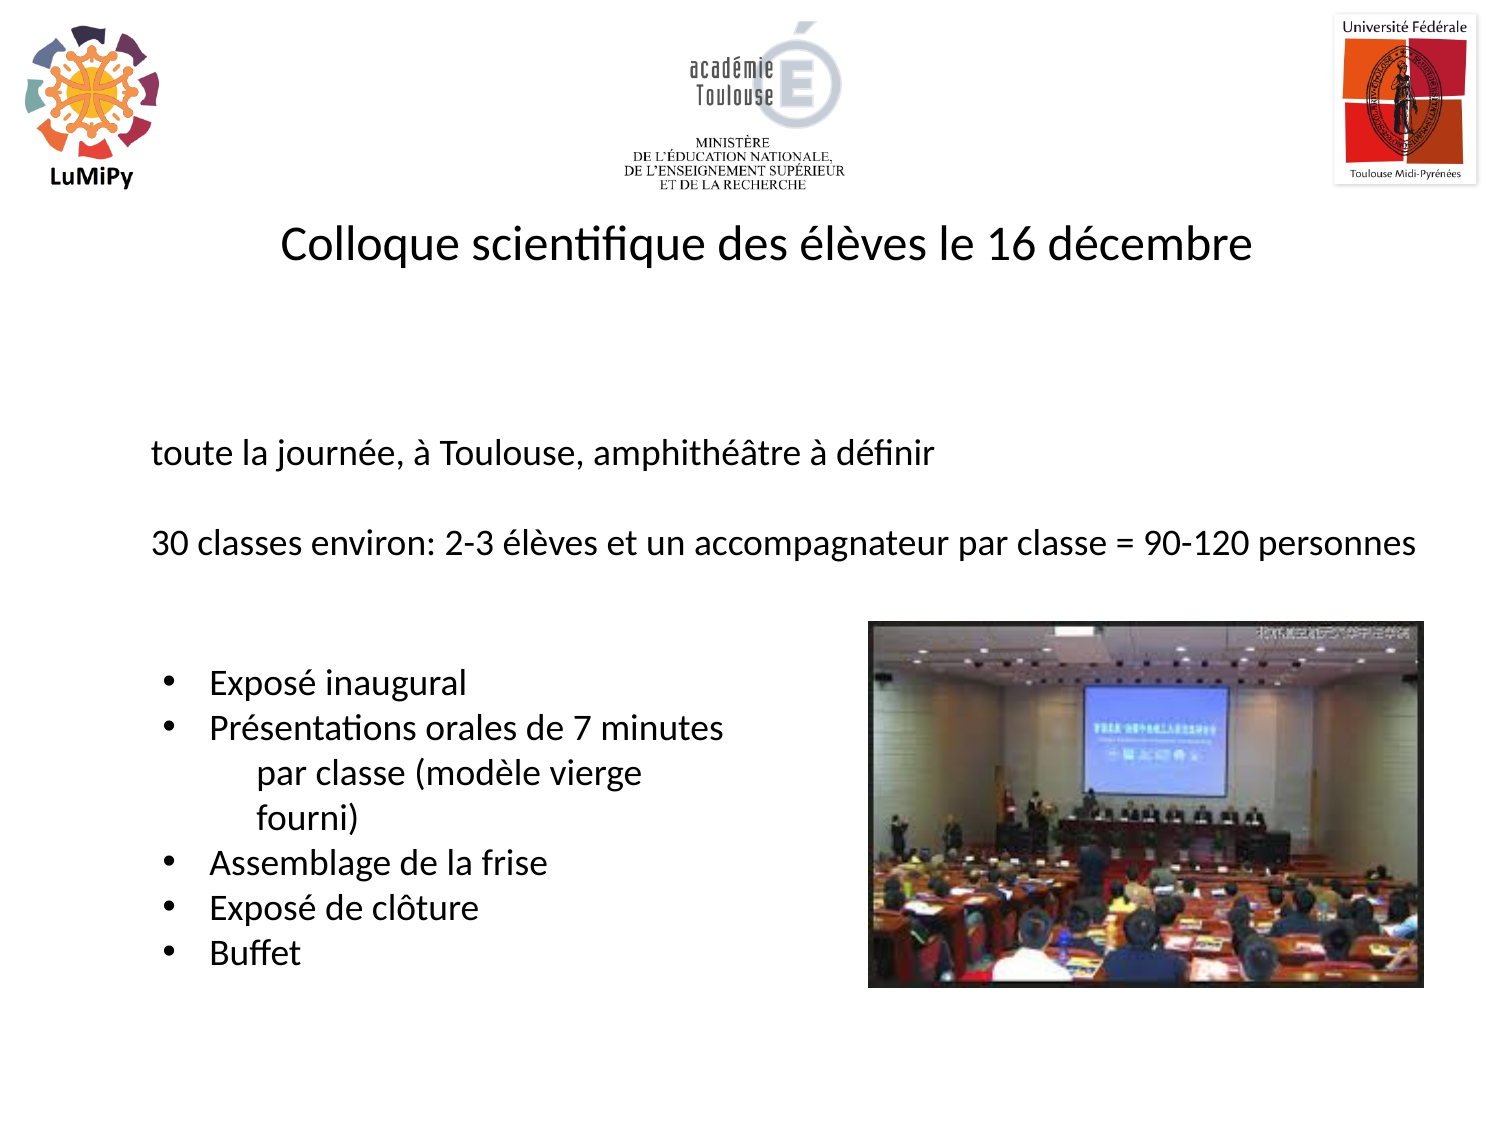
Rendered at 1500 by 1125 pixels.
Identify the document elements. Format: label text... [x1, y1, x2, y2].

text_box Colloque scientifique des élèves le 16 décembre [265, 203, 1279, 279]
picture [17, 19, 166, 192]
picture [596, 4, 851, 198]
text_box toute la journée, à Toulouse, amphithéâtre à définir 30 classes environ: 2-3 élèves et un accompagnateur par classe = 90-120 personnes [135, 420, 1447, 573]
picture [868, 621, 1424, 988]
text_box Exposé inaugural Présentations orales de 7 minutes par classe (modèle vierge fourni) Assemblage de la frise Exposé de clôture Buffet [147, 650, 751, 939]
picture [1328, 8, 1484, 192]
